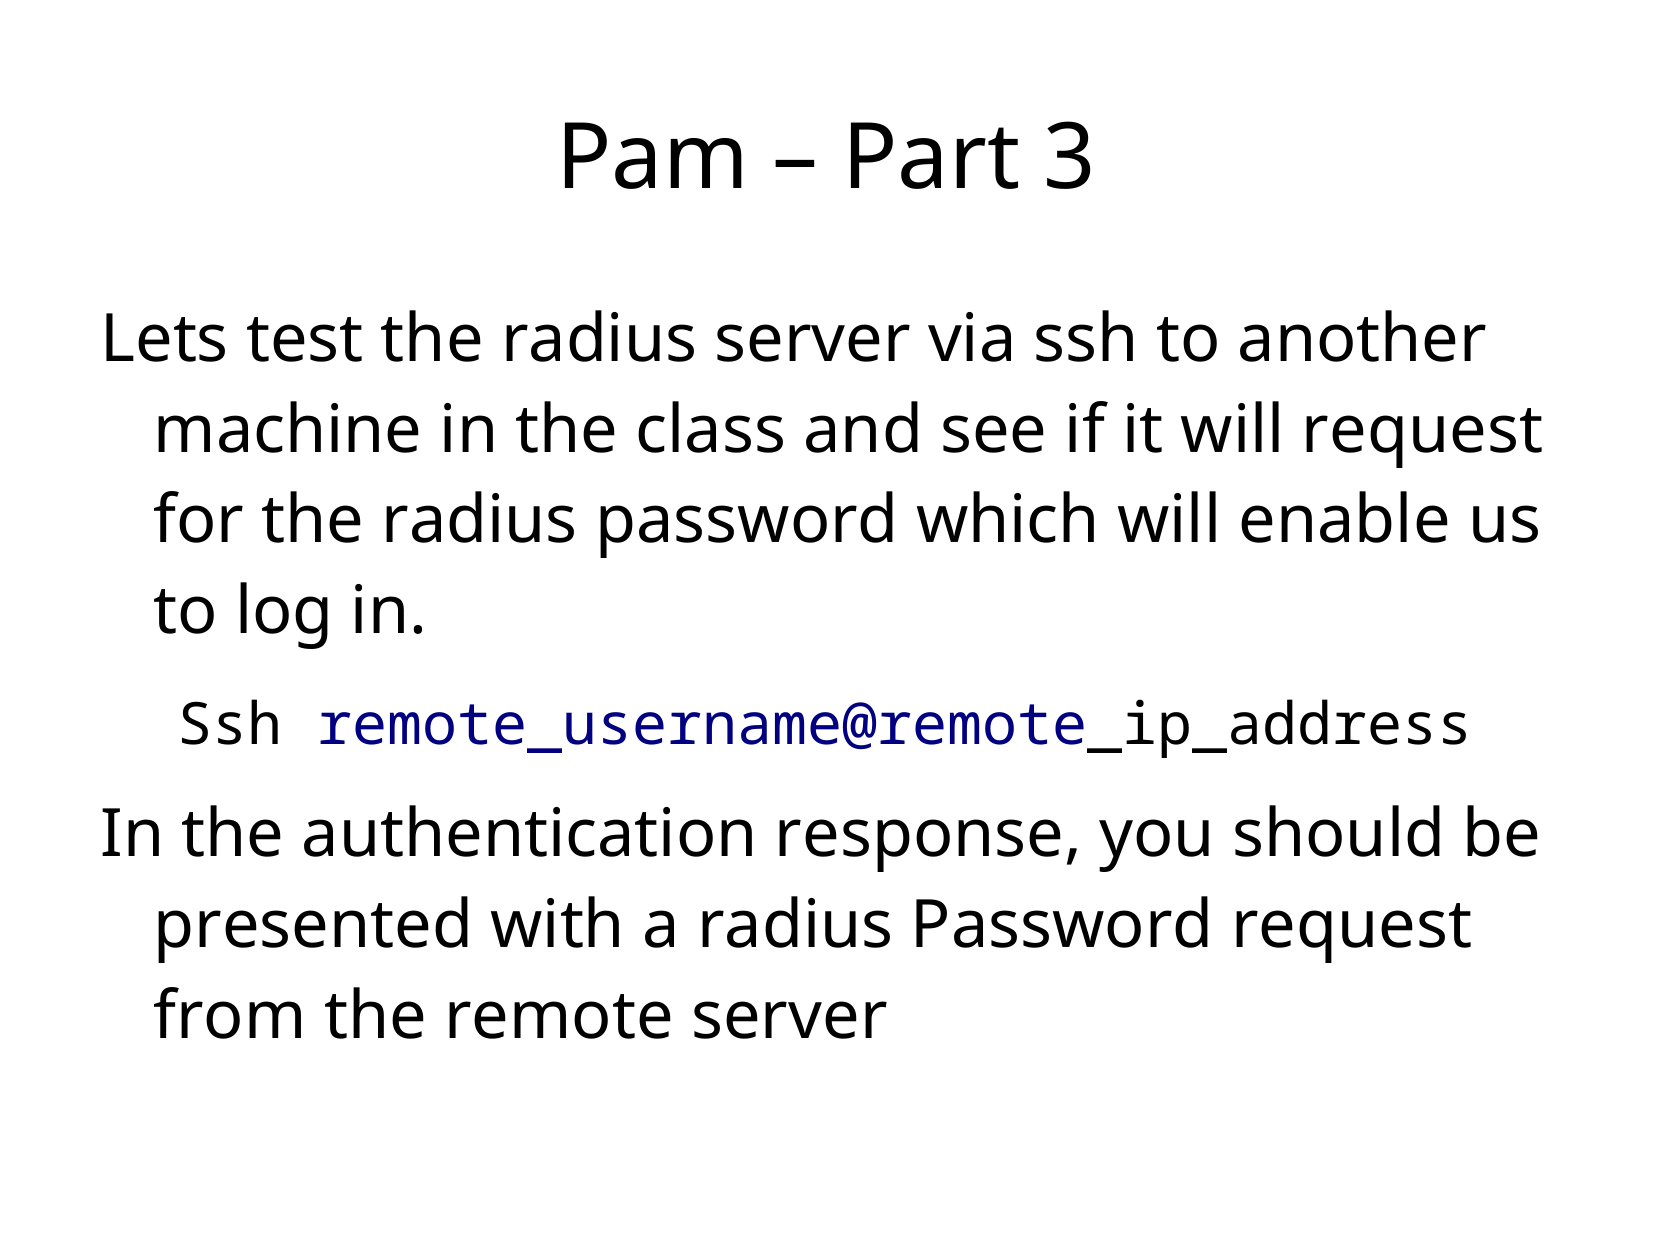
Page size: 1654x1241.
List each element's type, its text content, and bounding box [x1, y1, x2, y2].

list Lets test the radius server via ssh to another machine in the class and see if it will request for the radius password which will enable us to log in. Ssh remote_username@remote_ip_address In the authentication response, you should be presented with a radius Password request from the remote server [82, 290, 1571, 1094]
title Pam – Part 3 [82, 56, 1571, 250]
